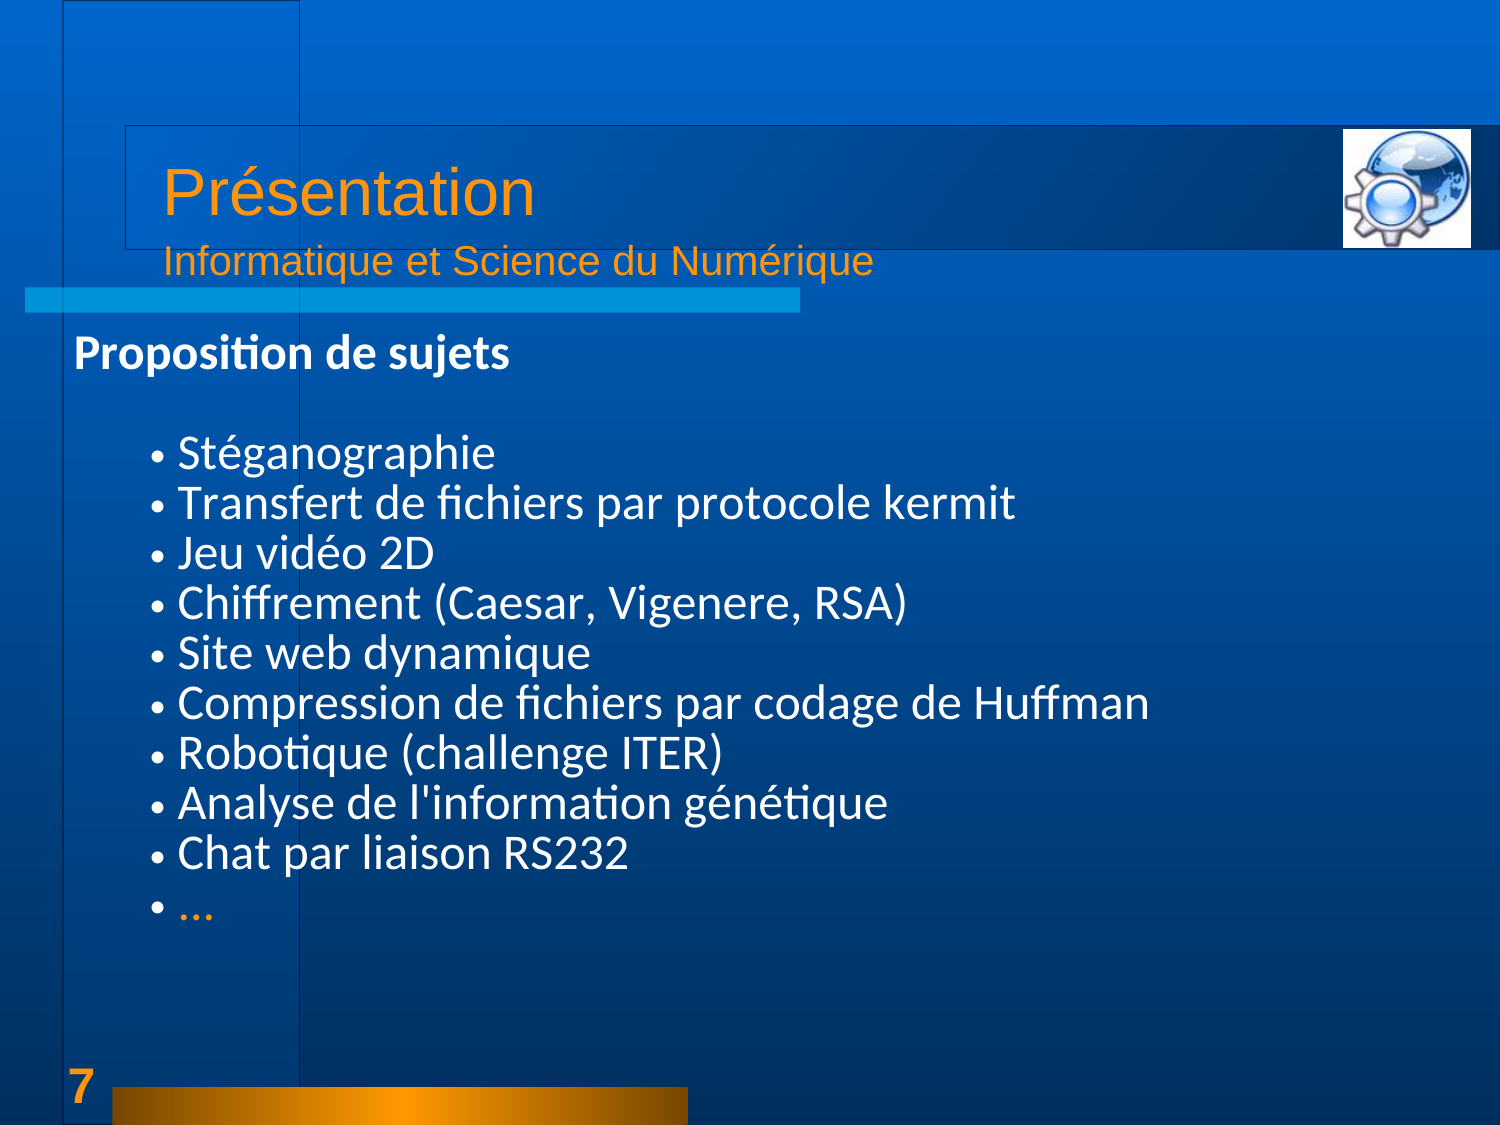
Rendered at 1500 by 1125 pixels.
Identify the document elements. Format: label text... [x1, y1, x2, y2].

text_box Proposition de sujets Stéganographie Transfert de fichiers par protocole kermit Jeu vidéo 2D Chiffrement (Caesar, Vigenere, RSA) Site web dynamique Compression de fichiers par codage de Huffman Robotique (challenge ITER) Analyse de l'information génétique Chat par liaison RS232 ... [59, 324, 1477, 952]
picture [1343, 129, 1471, 248]
